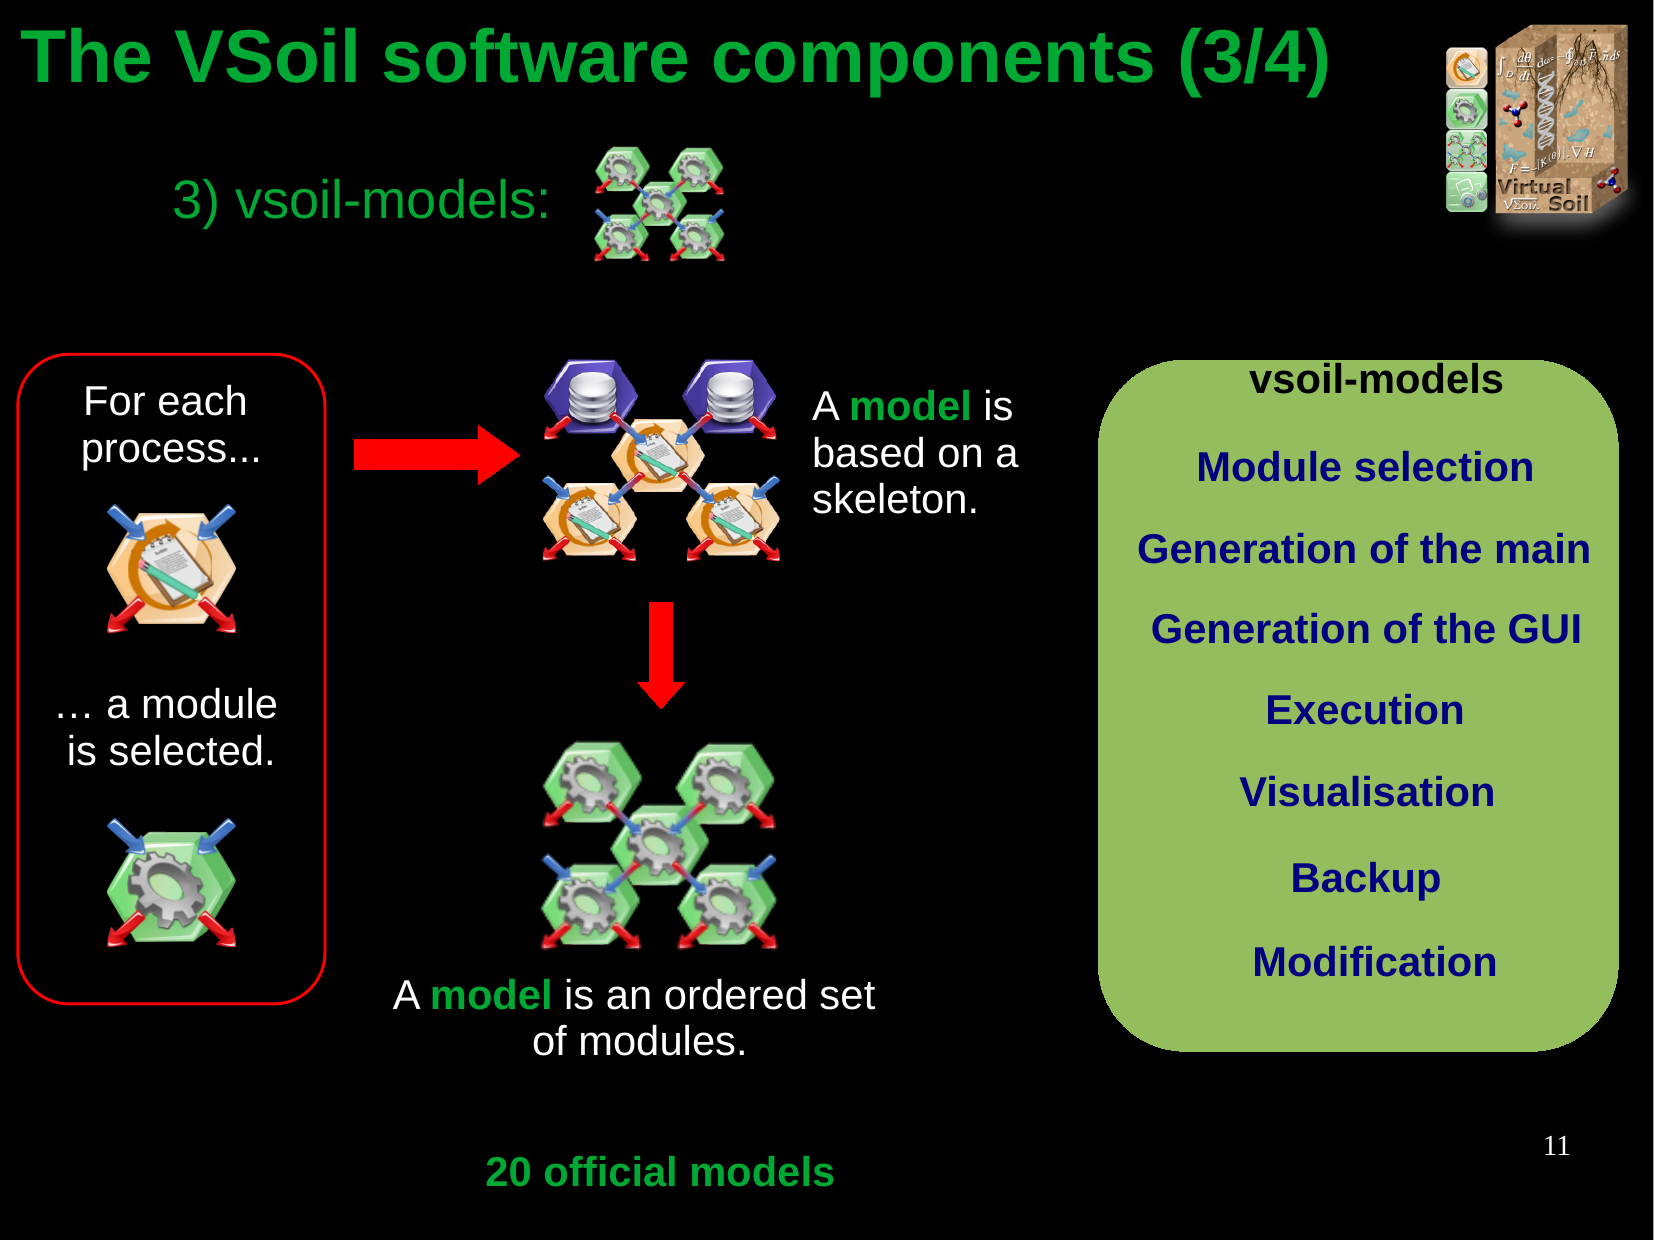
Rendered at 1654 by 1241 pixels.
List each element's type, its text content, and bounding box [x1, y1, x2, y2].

picture [534, 732, 780, 964]
text_box [637, 602, 685, 709]
text_box The VSoil software components (3/4) [5, 7, 1394, 107]
text_box A model is an ordered set of modules. [378, 964, 945, 1072]
picture [107, 818, 236, 947]
text_box For each process... … a module is selected. [17, 354, 325, 1004]
picture [542, 350, 780, 567]
text_box Backup [1275, 847, 1457, 910]
text_box [354, 425, 520, 485]
text_box Execution [1250, 679, 1488, 742]
text_box 20 official models [469, 1139, 863, 1205]
picture [590, 141, 726, 272]
picture [107, 504, 236, 633]
text_box Generation of the GUI [1136, 598, 1598, 661]
text_box Generation of the main [1122, 518, 1607, 580]
text_box Visualisation [1224, 761, 1526, 823]
text_box Module selection [1181, 436, 1550, 499]
text_box Modification [1237, 930, 1530, 993]
text_box [1098, 360, 1619, 1052]
text_box vsoil-models [1234, 348, 1542, 410]
text_box A model is based on a skeleton. [797, 375, 1075, 530]
picture [1409, 0, 1642, 260]
title 3) vsoil-models: [109, 169, 590, 230]
